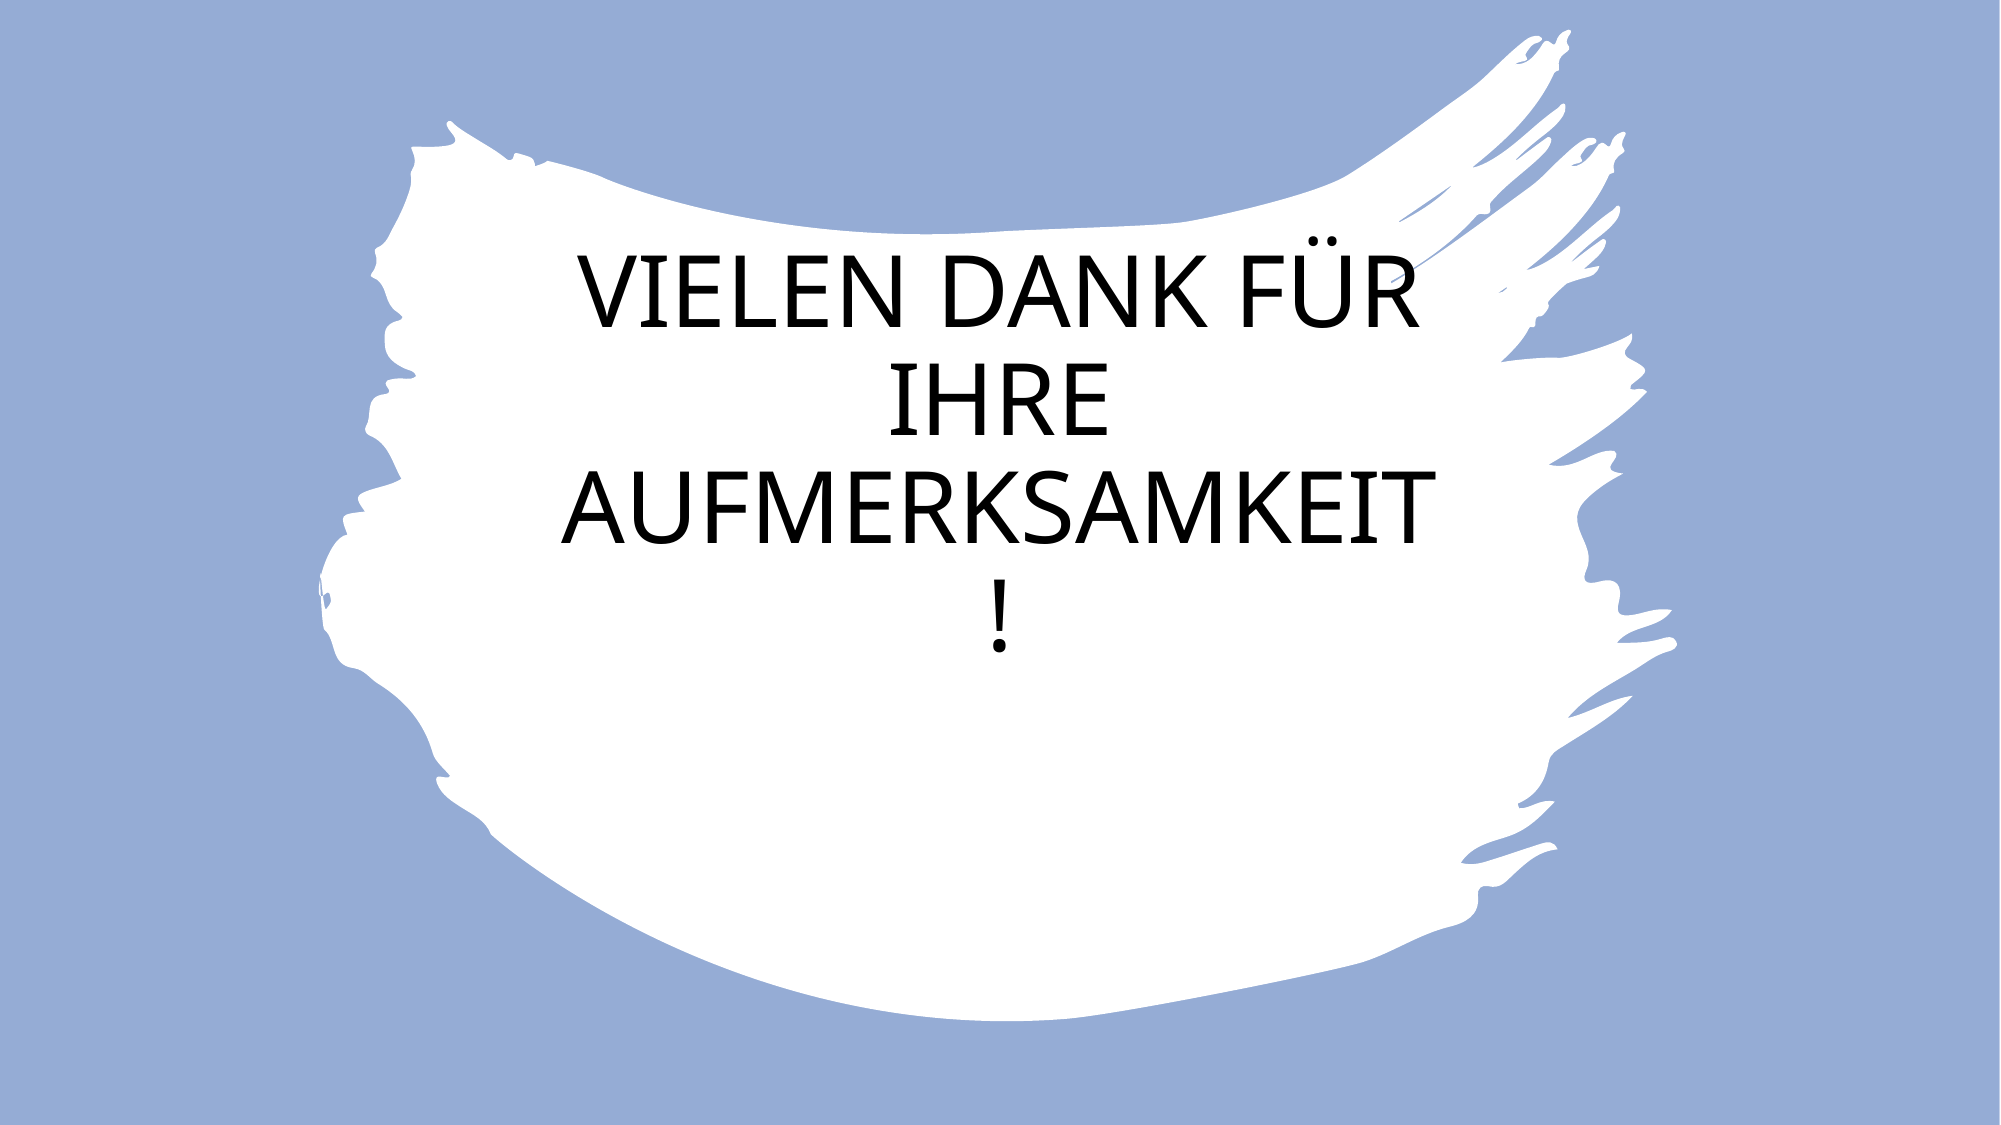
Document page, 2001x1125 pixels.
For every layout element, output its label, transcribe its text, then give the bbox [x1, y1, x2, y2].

title VIELEN DANK FÜR IHRE AUFMERKSAMKEIT! [545, 327, 1455, 681]
text_box [0, 0, 2000, 1125]
